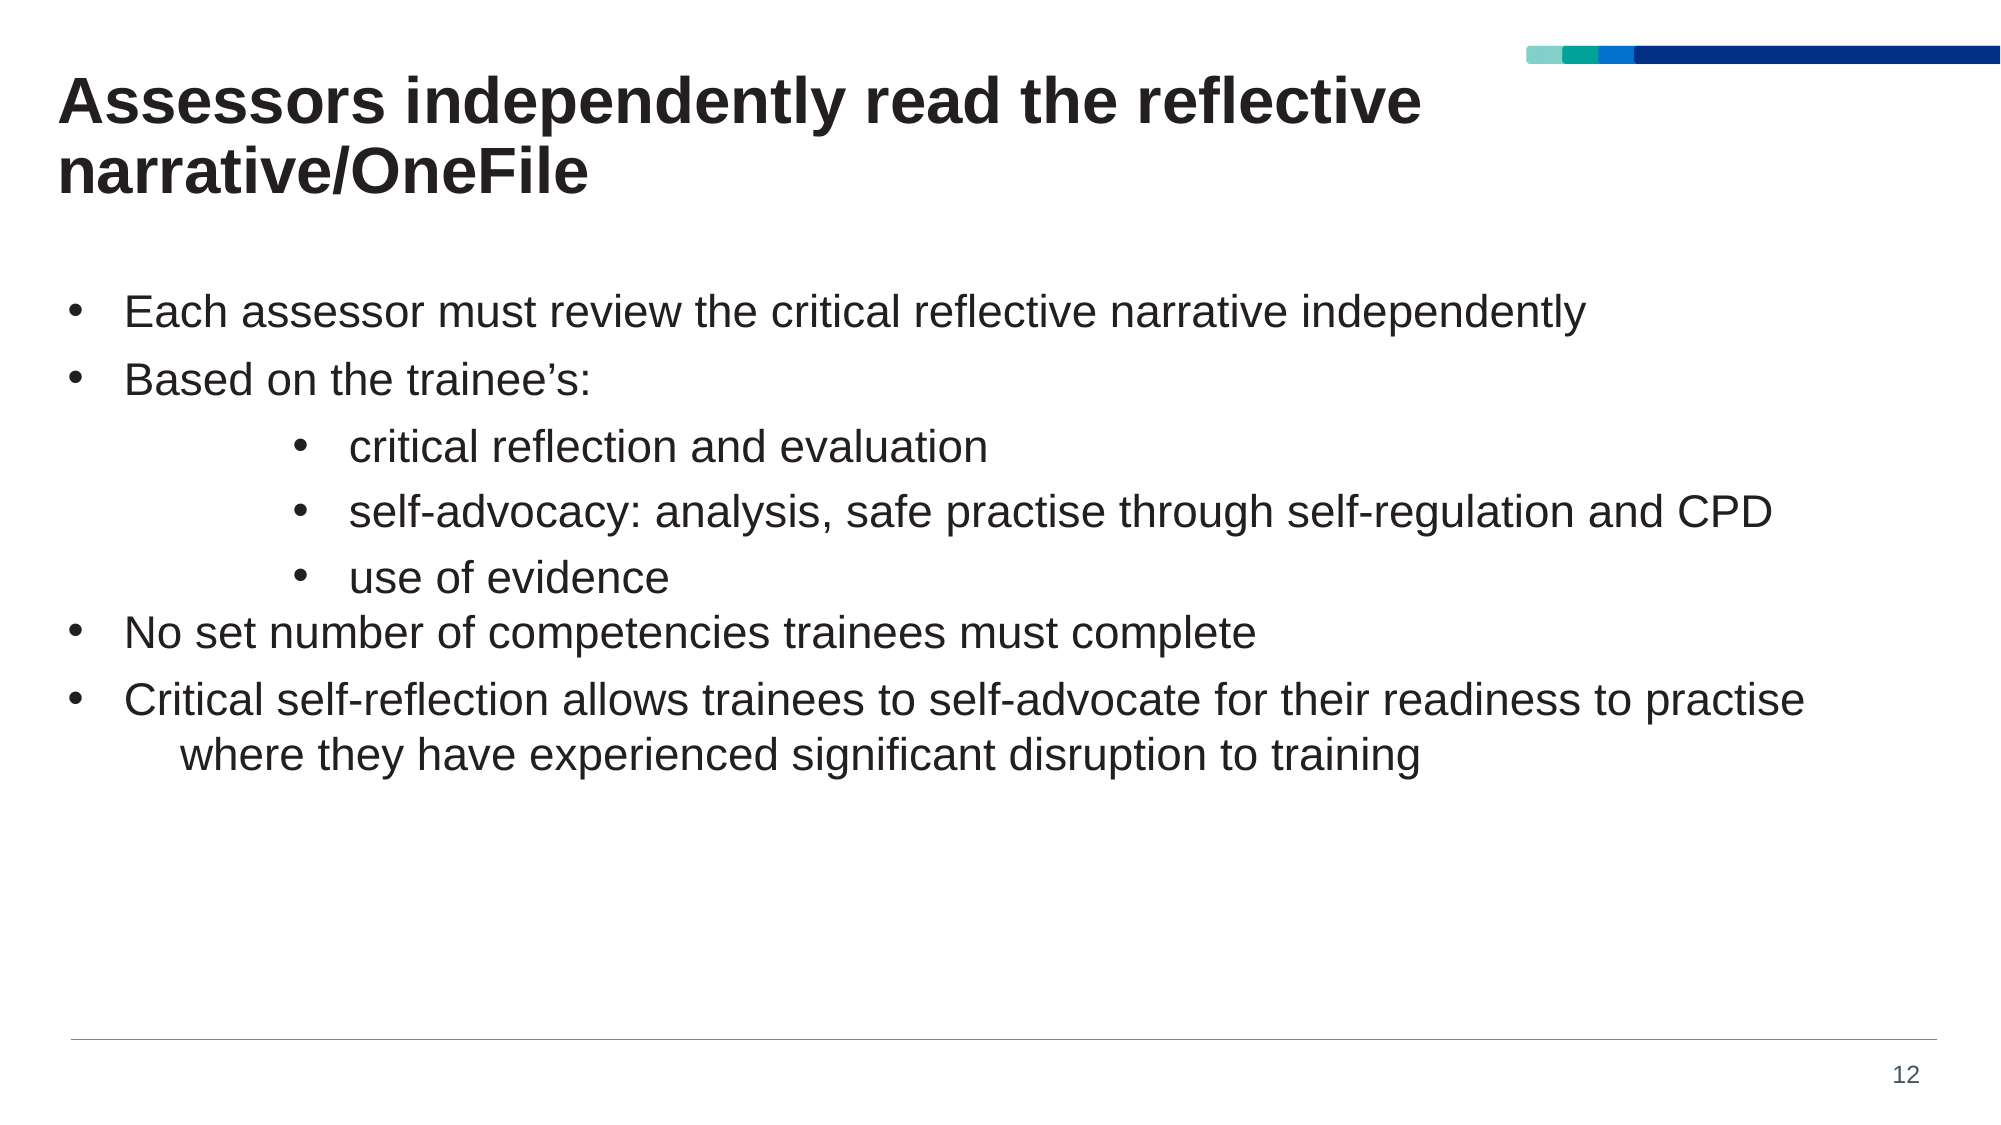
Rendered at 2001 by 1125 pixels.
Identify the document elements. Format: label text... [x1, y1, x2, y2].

title Assessors independently read the reflective narrative/OneFile [56, 66, 1928, 209]
list Each assessor must review the critical reflective narrative independently Based on the trainee’s: critical reflection and evaluation self-advocacy: analysis, safe practise through self-regulation and CPD use of evidence No set number of competencies trainees must complete Critical self-reflection allows trainees to self-advocate for their readiness to practise where they have experienced significant disruption to training [67, 281, 1939, 1007]
